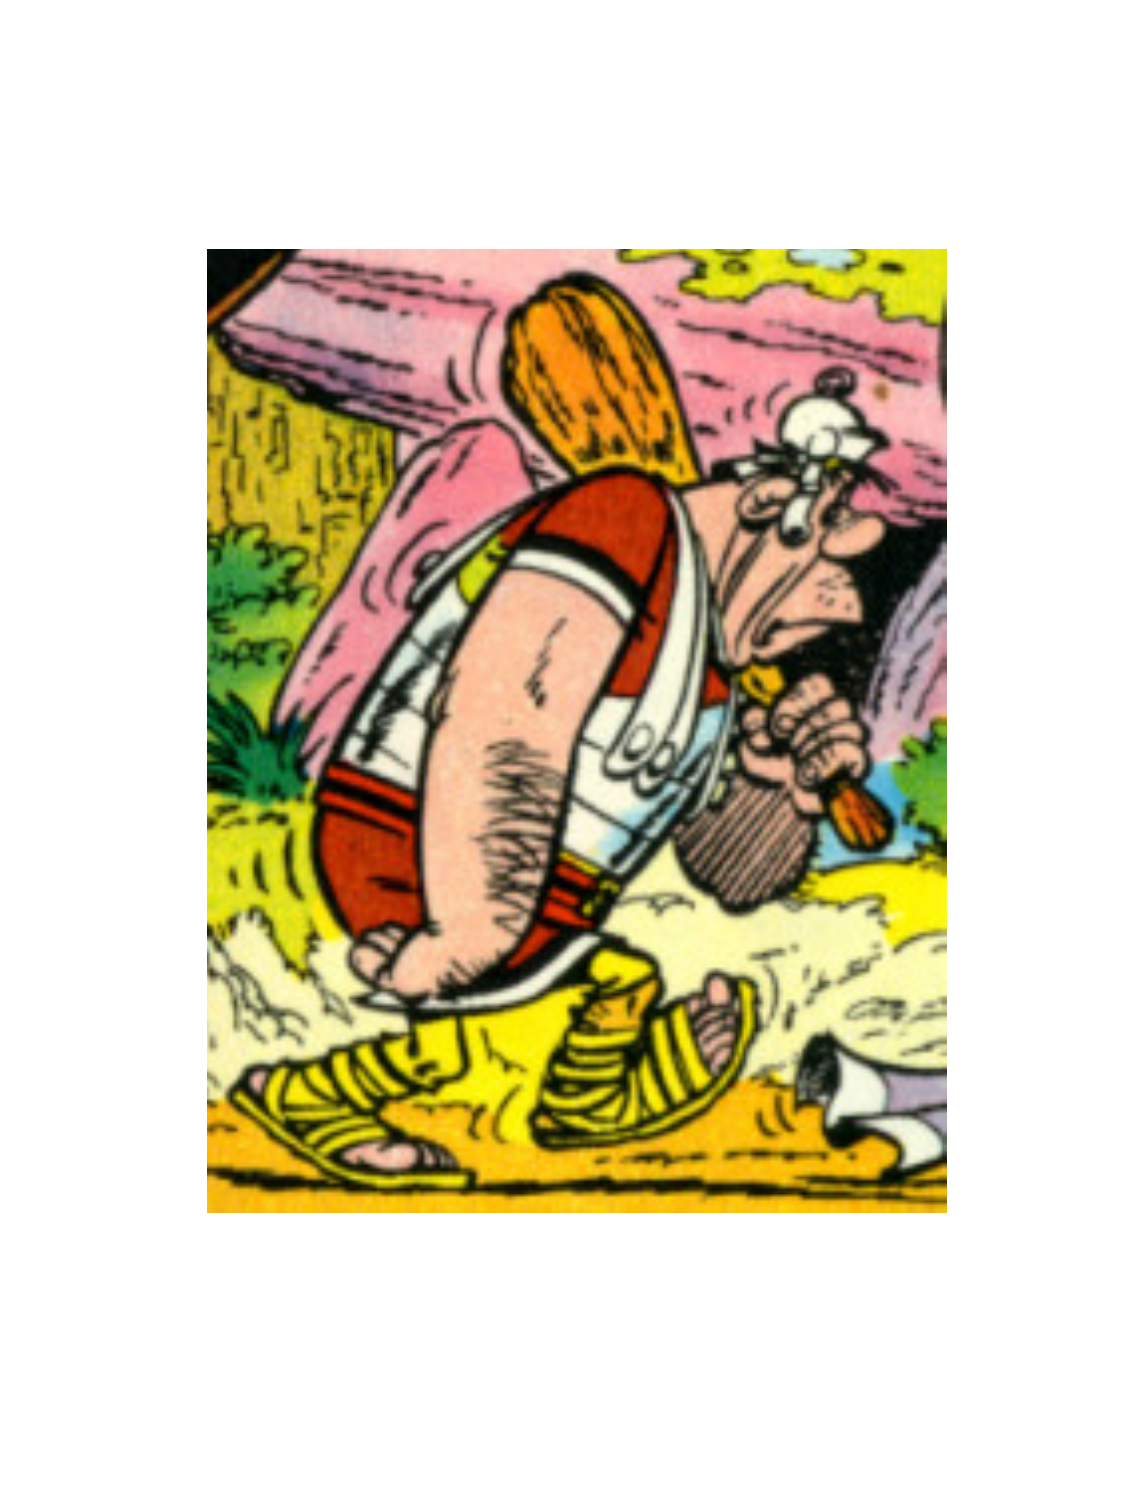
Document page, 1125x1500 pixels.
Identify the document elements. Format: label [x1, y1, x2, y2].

picture [207, 249, 947, 1213]
